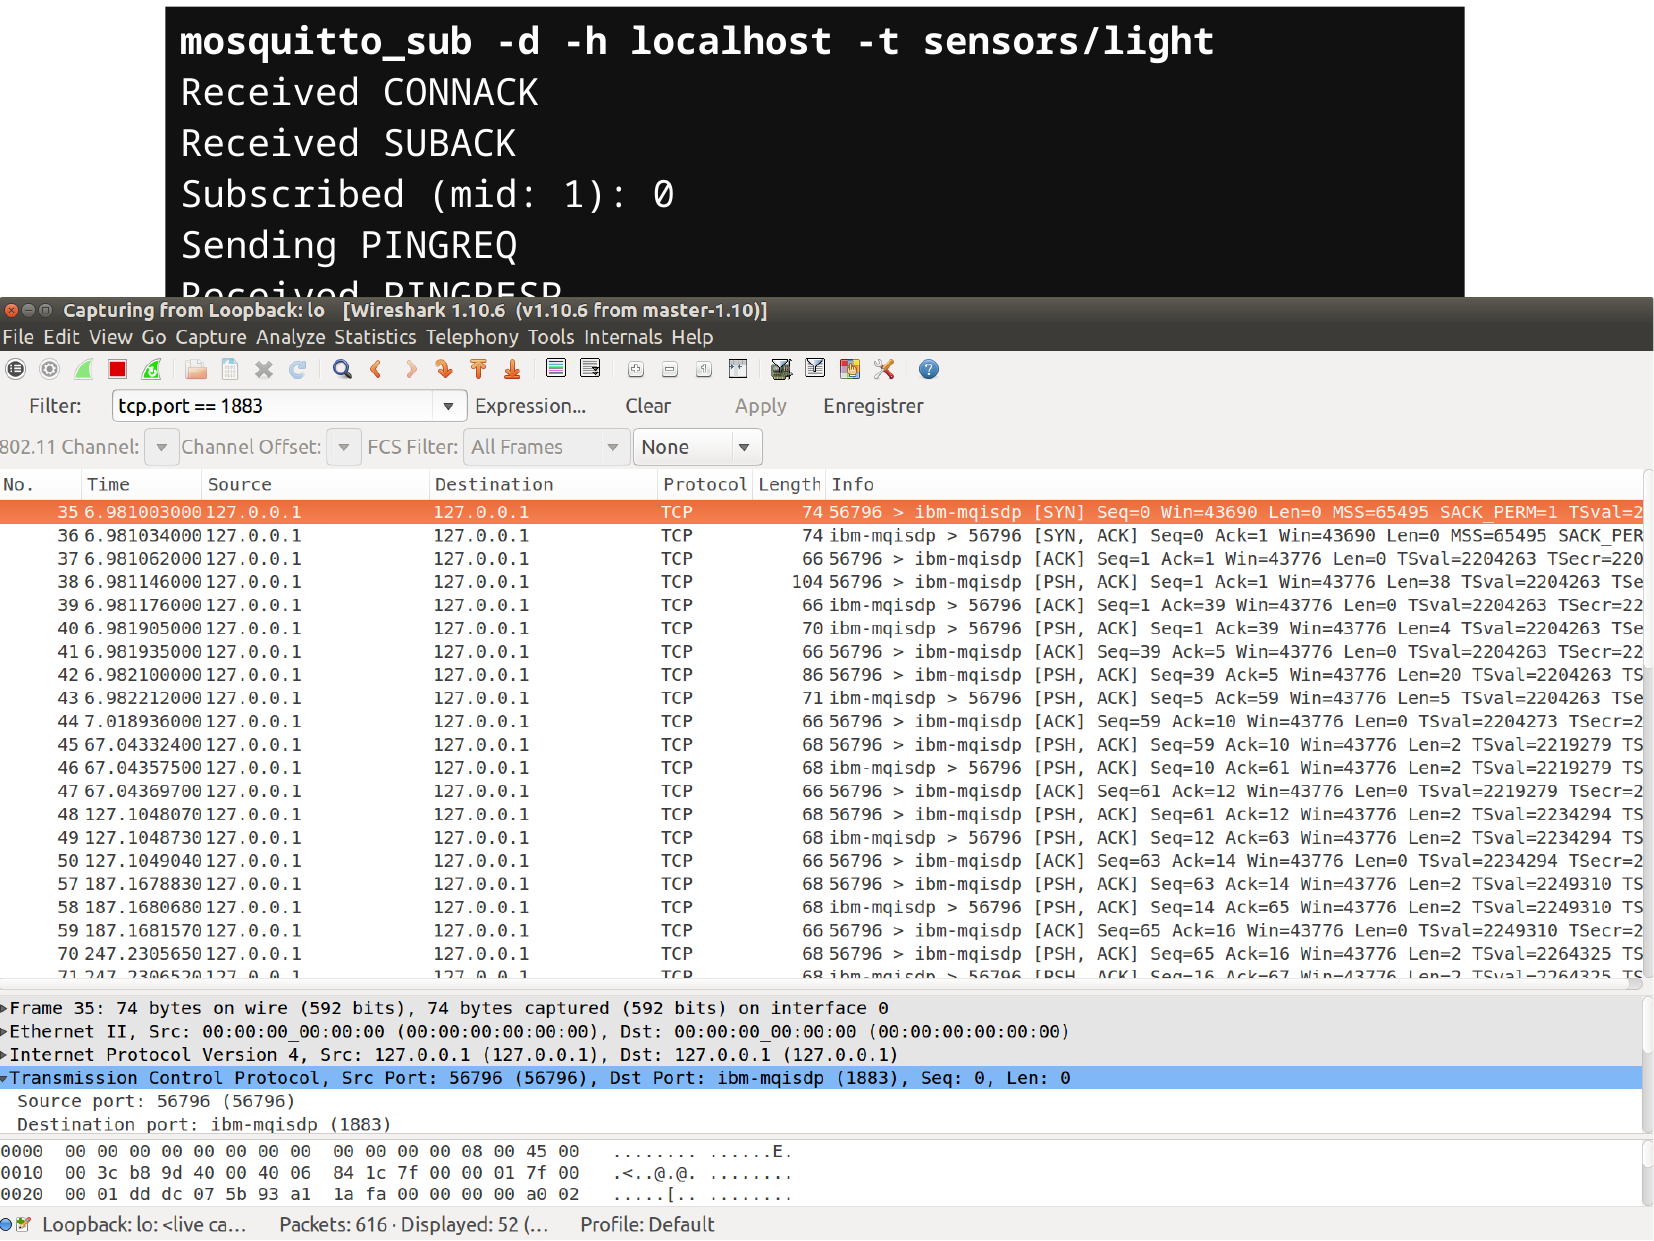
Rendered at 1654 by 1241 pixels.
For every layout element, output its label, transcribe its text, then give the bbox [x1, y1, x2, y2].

text_box mosquitto_sub -d -h localhost -t sensors/light Received CONNACK Received SUBACK Subscribed (mid: 1): 0 Sending PINGREQ Received PINGRESP Sending PINGREQ Received PINGRESP . . . [165, 6, 1465, 297]
picture [0, 297, 1654, 1240]
